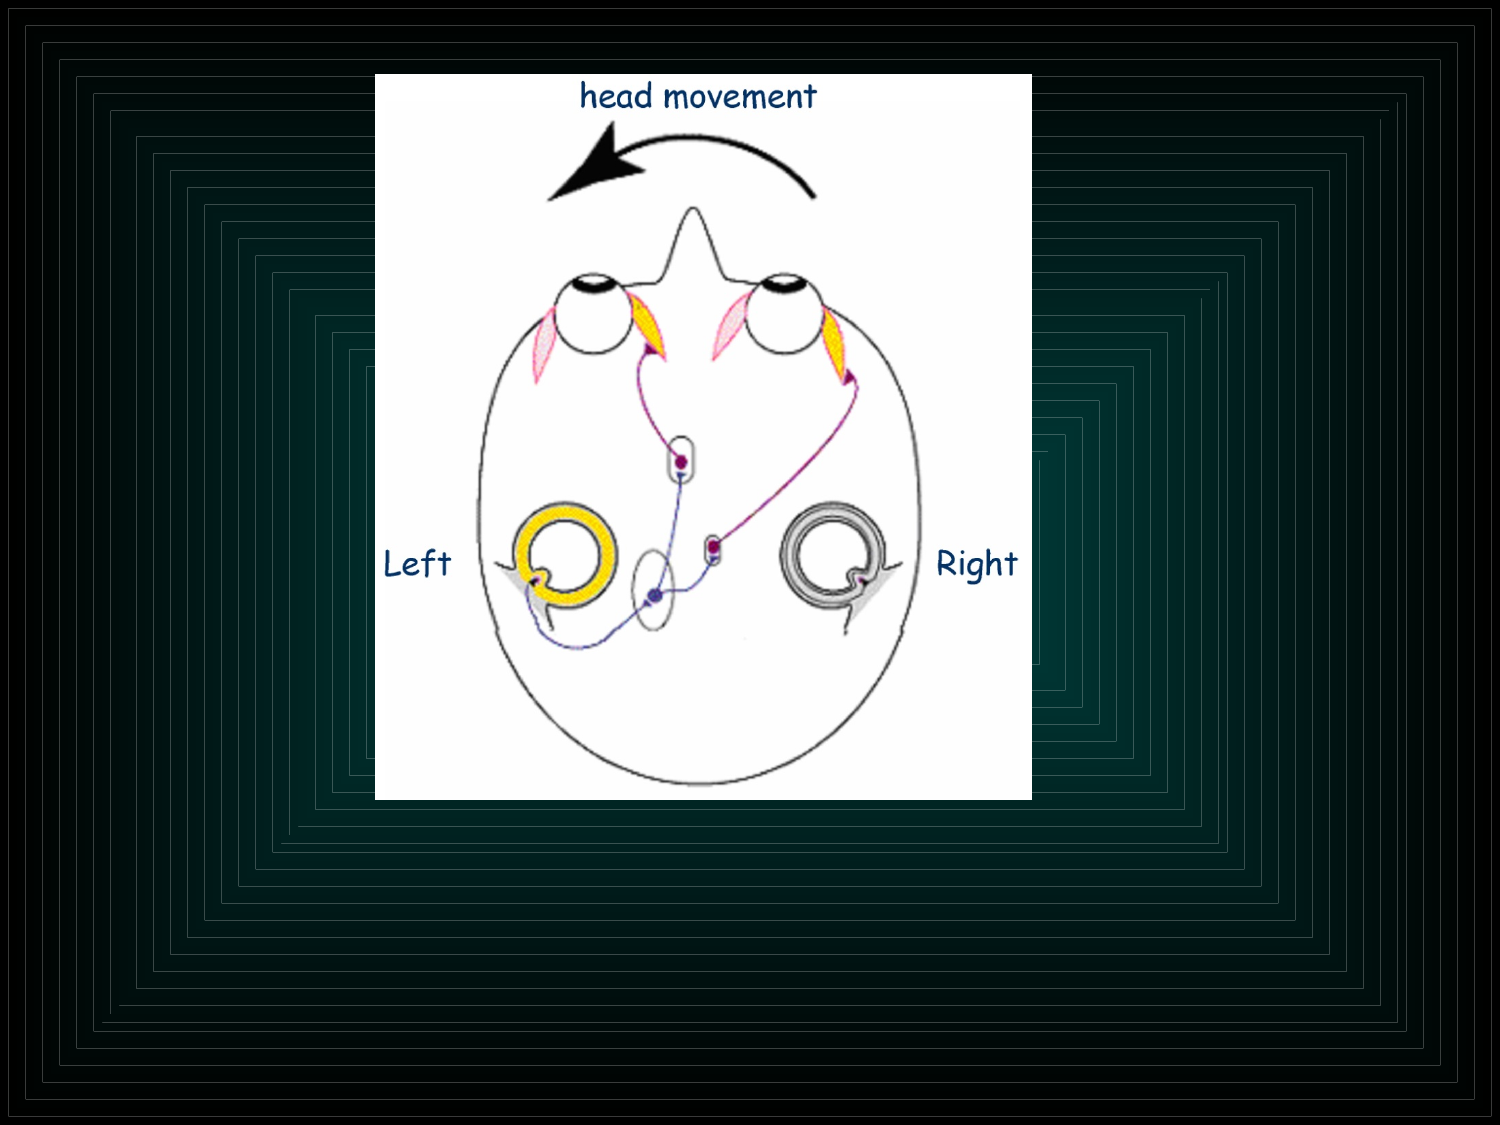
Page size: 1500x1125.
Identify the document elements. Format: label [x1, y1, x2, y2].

picture [375, 74, 1032, 801]
